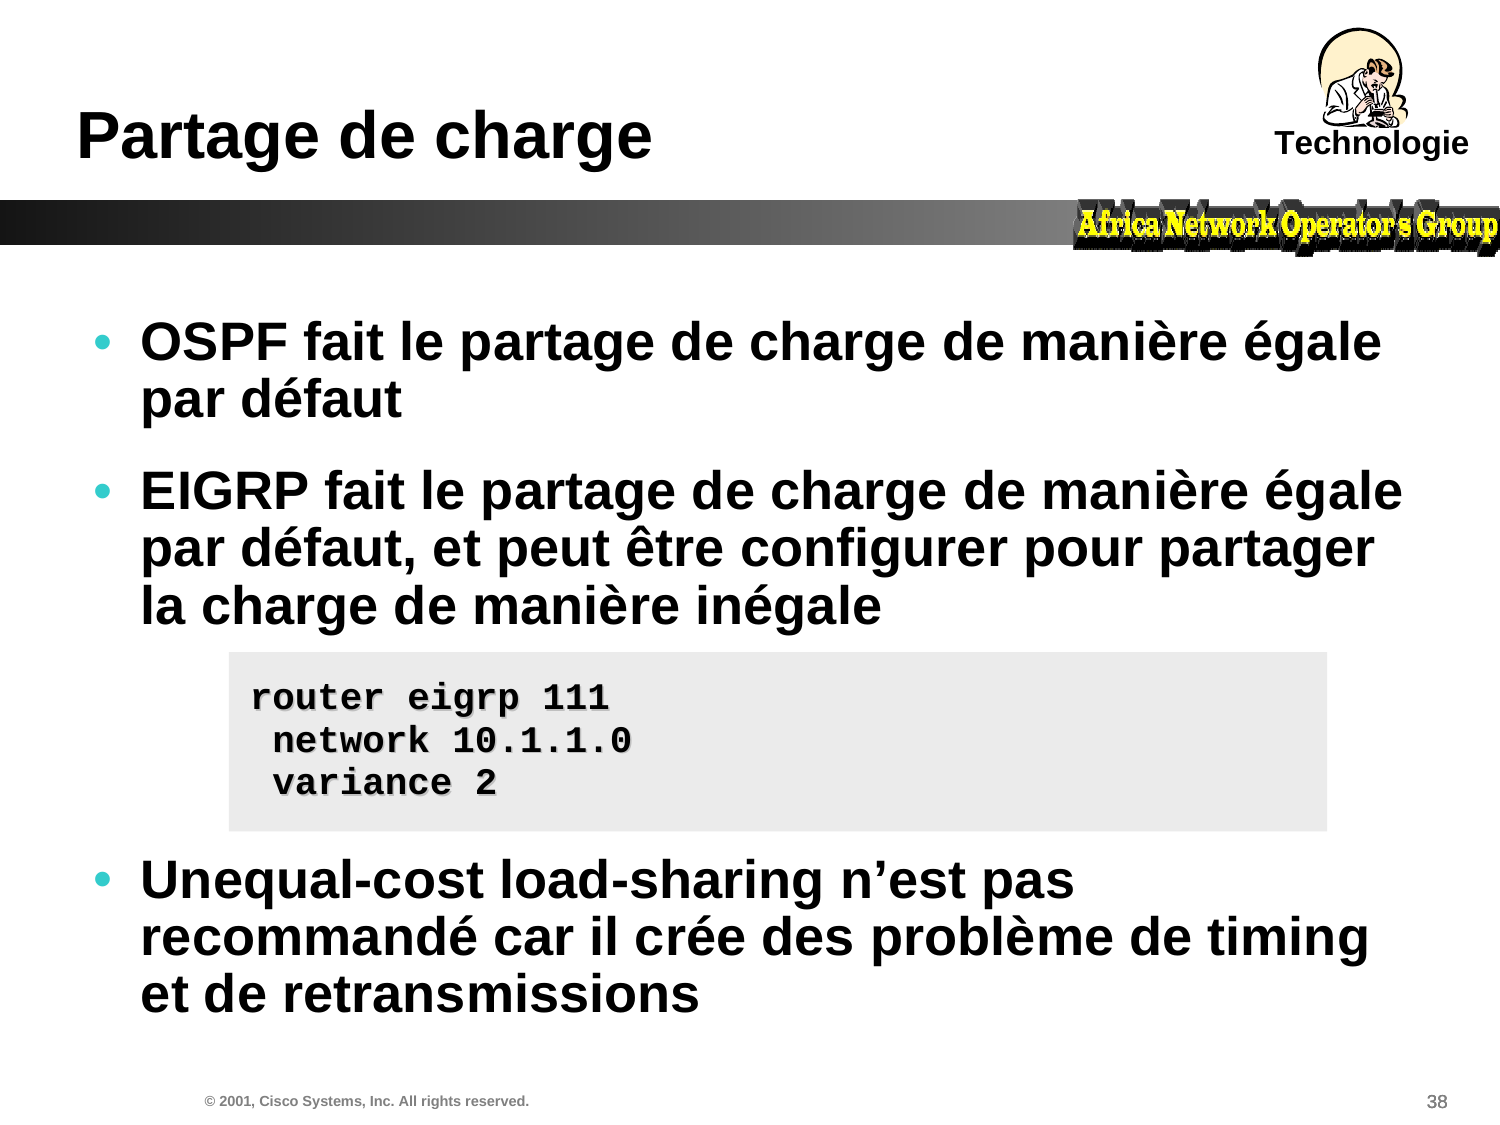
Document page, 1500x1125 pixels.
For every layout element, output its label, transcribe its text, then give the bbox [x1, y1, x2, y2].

text_box [228, 652, 1328, 832]
title Partage de charge [62, 41, 1314, 180]
text_box router eigrp 111 network 10.1.1.0 variance 2 [237, 667, 1359, 817]
picture [1317, 26, 1409, 118]
text_box Technologie [1262, 118, 1483, 168]
picture [1070, 180, 1500, 275]
list OSPF fait le partage de charge de manière égale par défaut EIGRP fait le partage de charge de manière égale par défaut, et peut être configurer pour partager la charge de manière inégale Unequal-cost load-sharing n’est pas recommandé car il crée des problème de timing et de retransmissions [74, 286, 1424, 1053]
